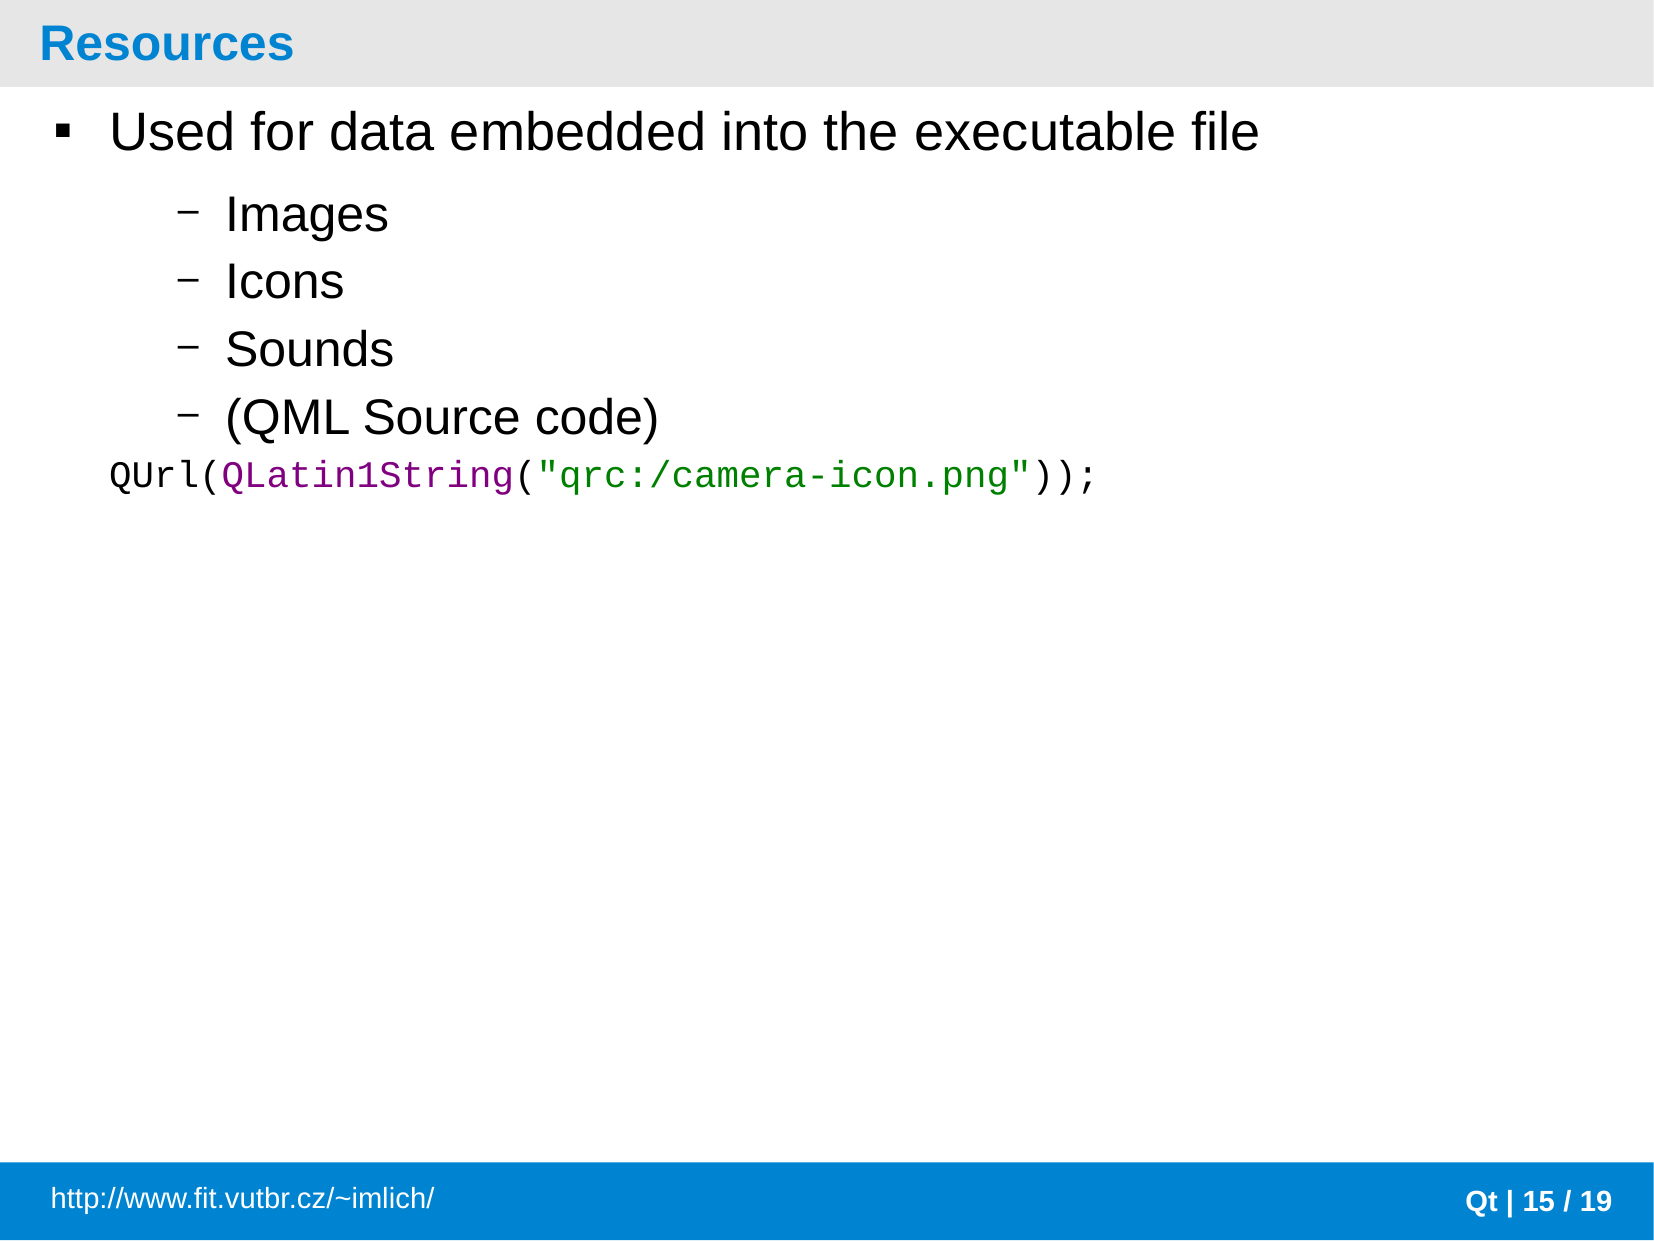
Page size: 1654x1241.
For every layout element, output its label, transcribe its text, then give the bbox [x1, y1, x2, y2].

list Used for data embedded into the executable file Images Icons Sounds (QML Source code) QUrl(QLatin1String("qrc:/camera-icon.png")); [38, 101, 1616, 1126]
title Resources [39, 5, 1615, 81]
